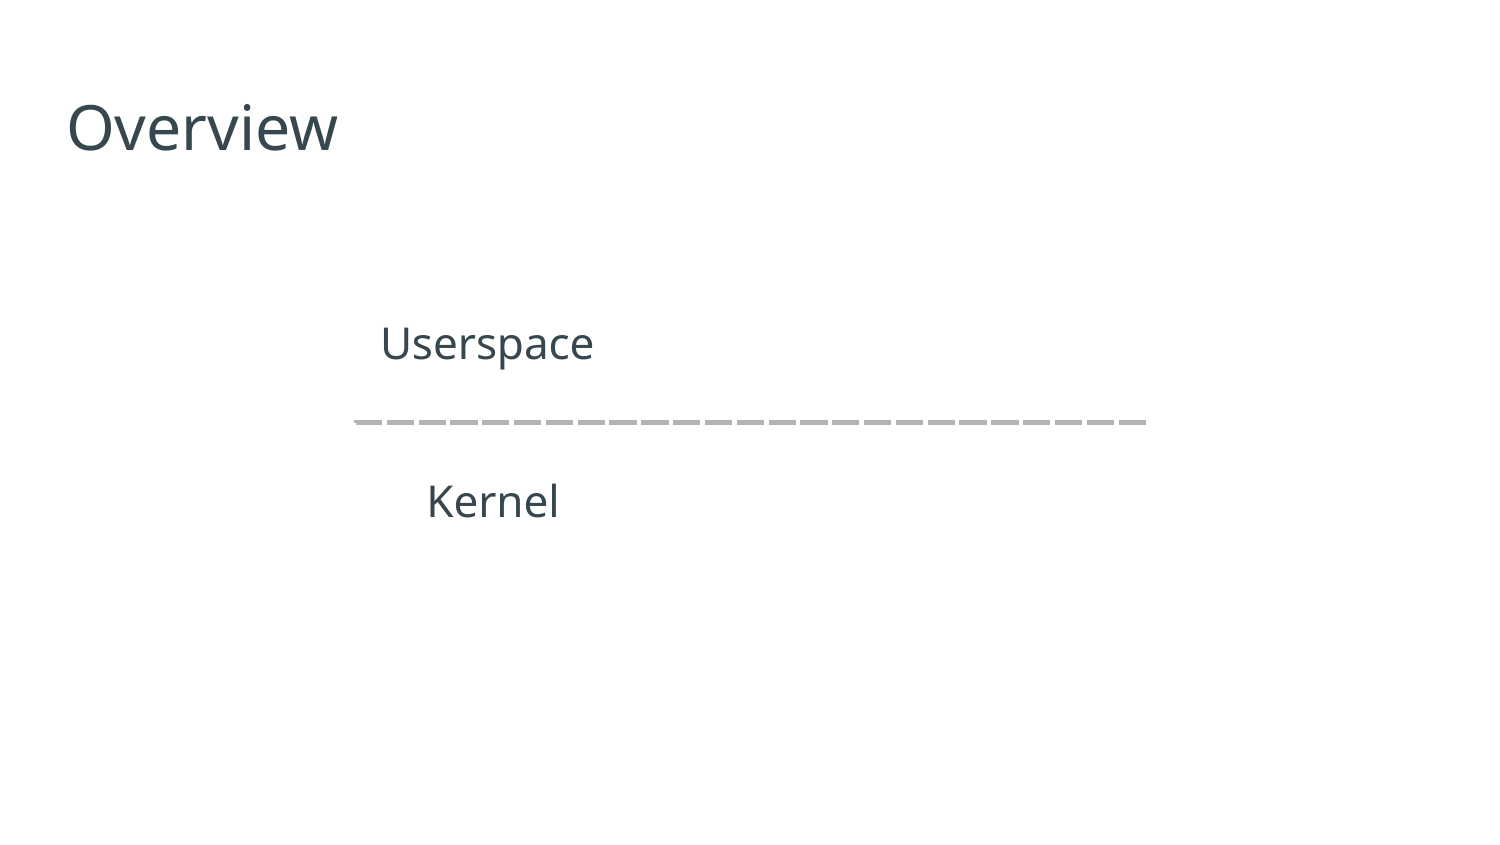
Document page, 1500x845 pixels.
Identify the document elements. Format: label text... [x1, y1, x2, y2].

title Overview [51, 72, 1449, 167]
picture [0, 281, 1500, 564]
